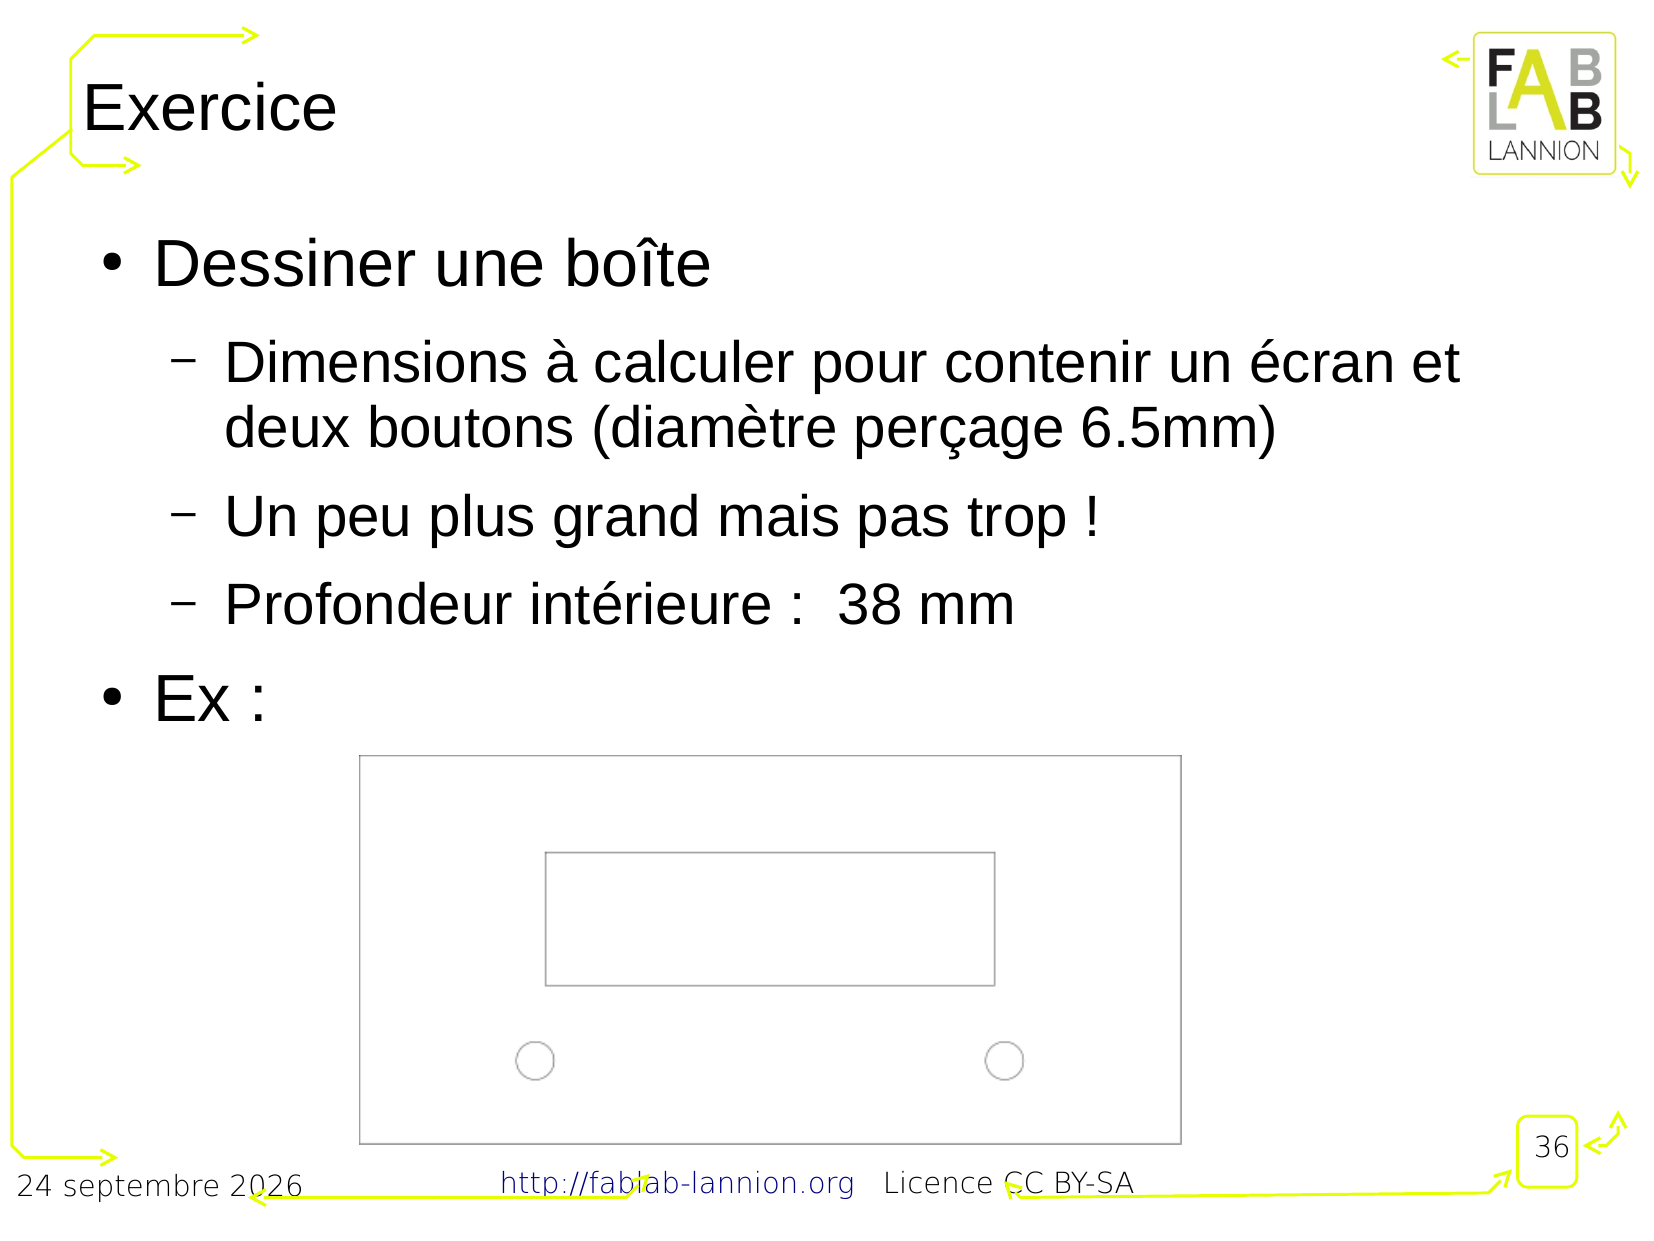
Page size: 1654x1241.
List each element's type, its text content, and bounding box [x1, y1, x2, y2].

picture [359, 755, 1182, 1145]
title Exercice [82, 49, 1441, 166]
picture [1470, 29, 1619, 178]
list Dessiner une boîte Dimensions à calculer pour contenir un écran et deux boutons (diamètre perçage 6.5mm) Un peu plus grand mais pas trop ! Profondeur intérieure : 38 mm Ex : [82, 225, 1571, 945]
